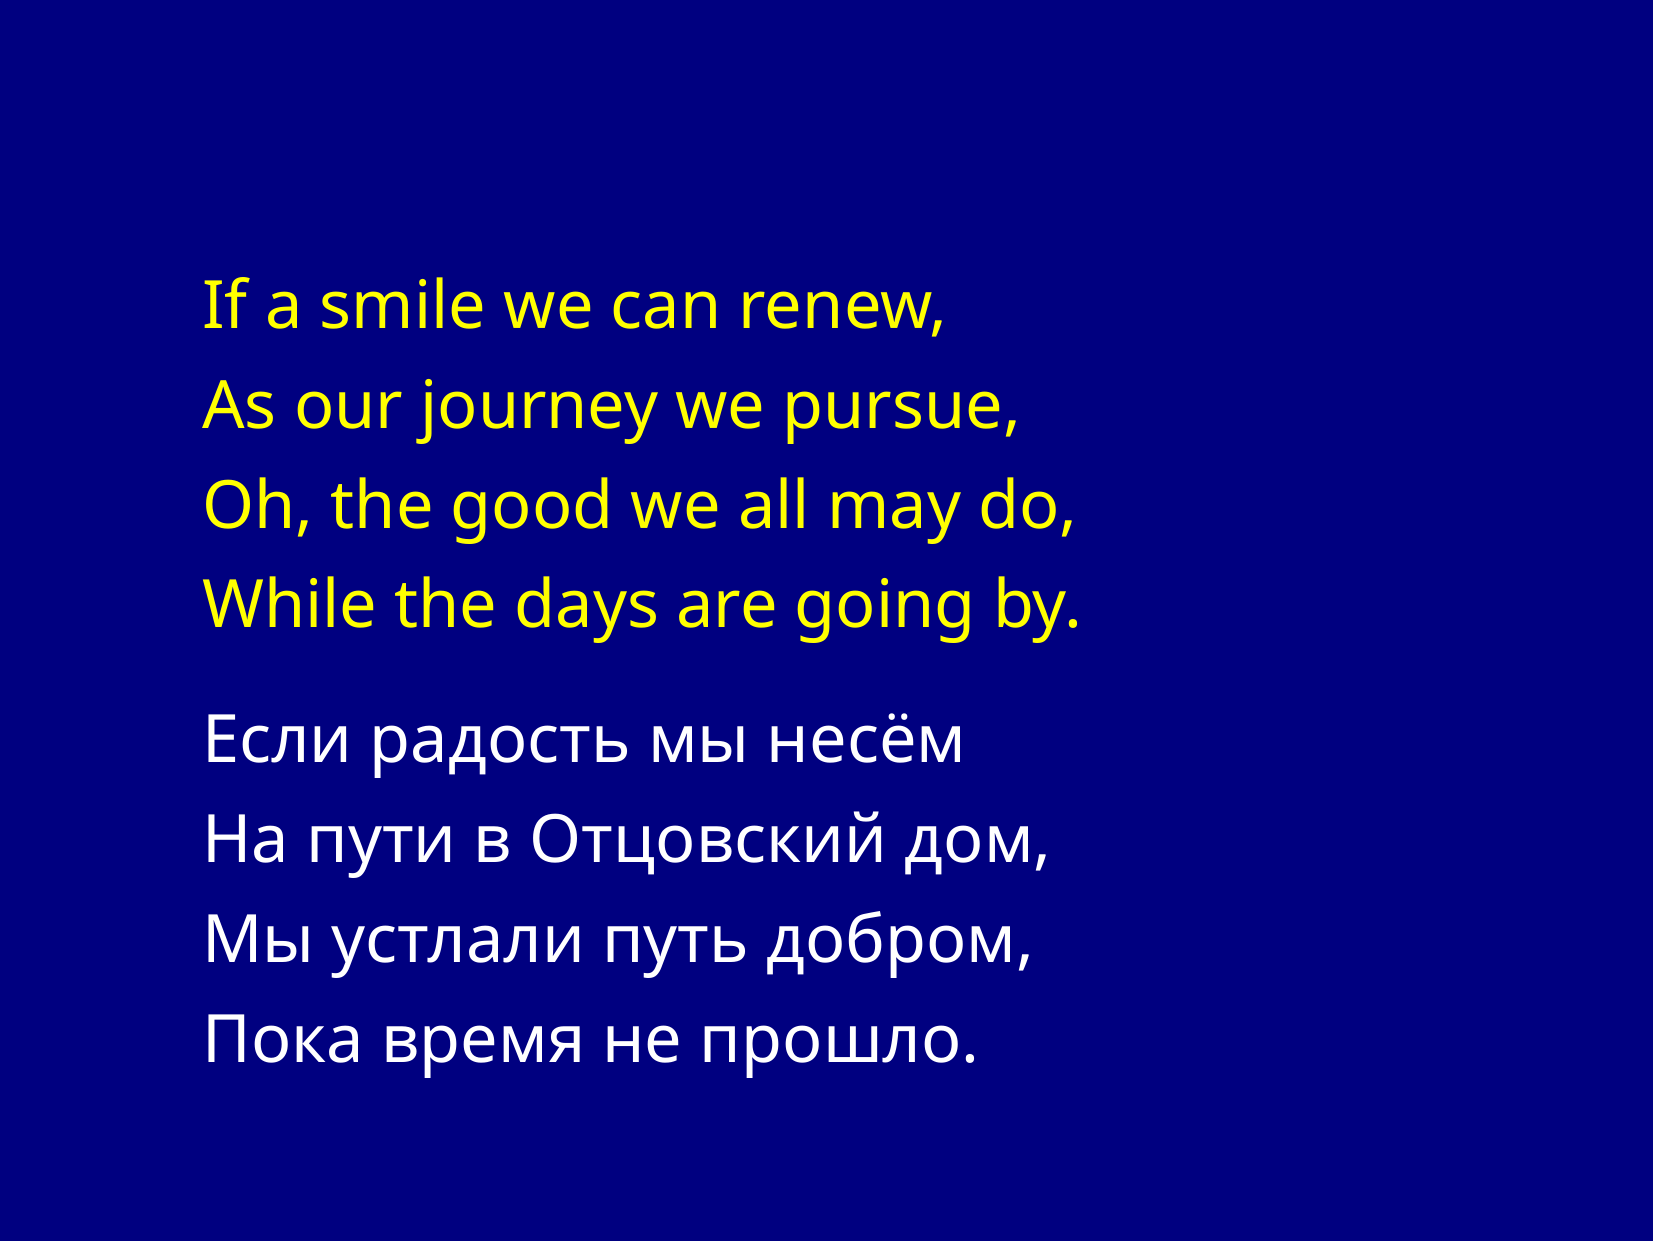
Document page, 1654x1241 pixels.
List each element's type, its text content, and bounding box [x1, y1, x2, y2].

text_box If a smile we can renew, As our journey we pursue, Oh, the good we all may do, While the days are going by. [75, 150, 1576, 638]
text_box Если радость мы несём На пути в Отцовский дом, Мы устлали путь добром, Пока время не прошло. [75, 675, 1576, 1163]
